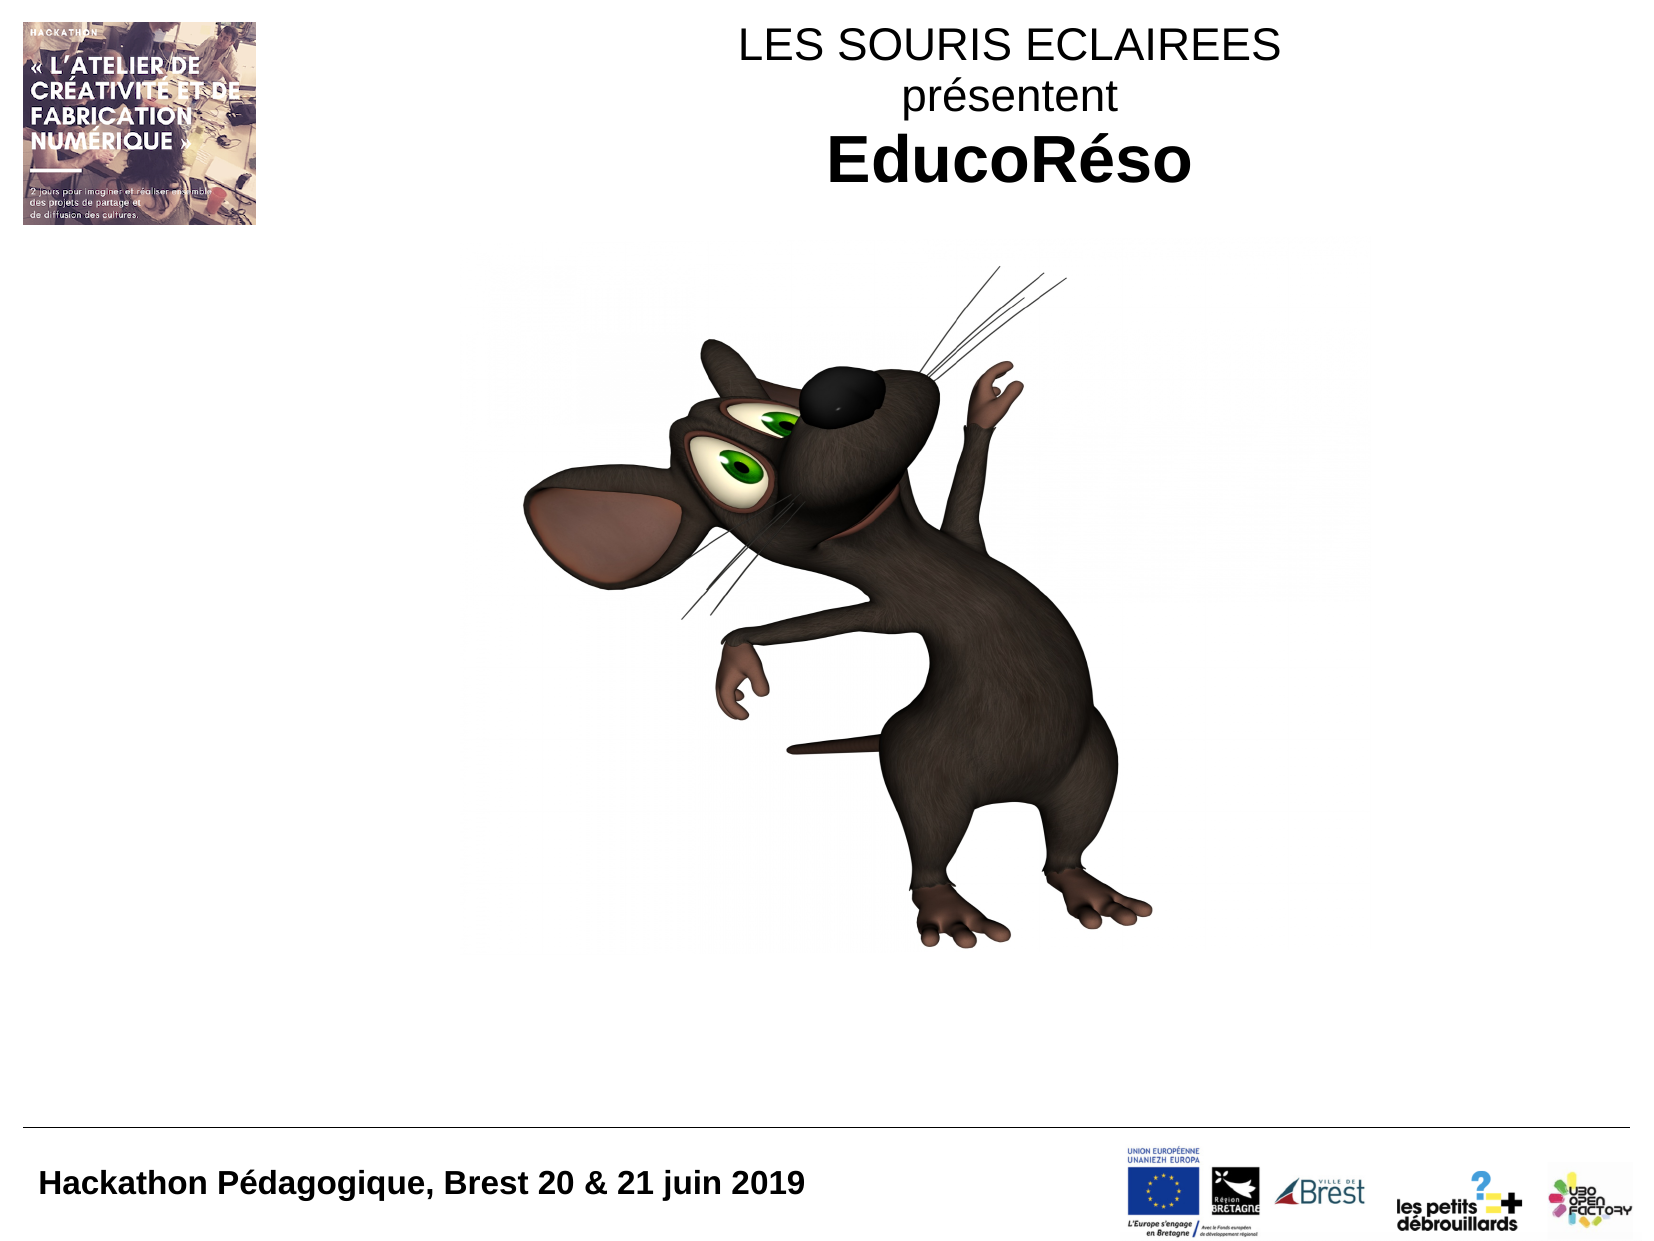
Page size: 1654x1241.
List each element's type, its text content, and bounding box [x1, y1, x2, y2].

picture [23, 22, 256, 225]
text_box Hackathon Pédagogique, Brest 20 & 21 juin 2019 [23, 1157, 945, 1210]
picture [460, 236, 1371, 955]
picture [1120, 1137, 1642, 1241]
title LES SOURIS ECLAIREES présentent EducoRéso [484, 19, 1536, 258]
